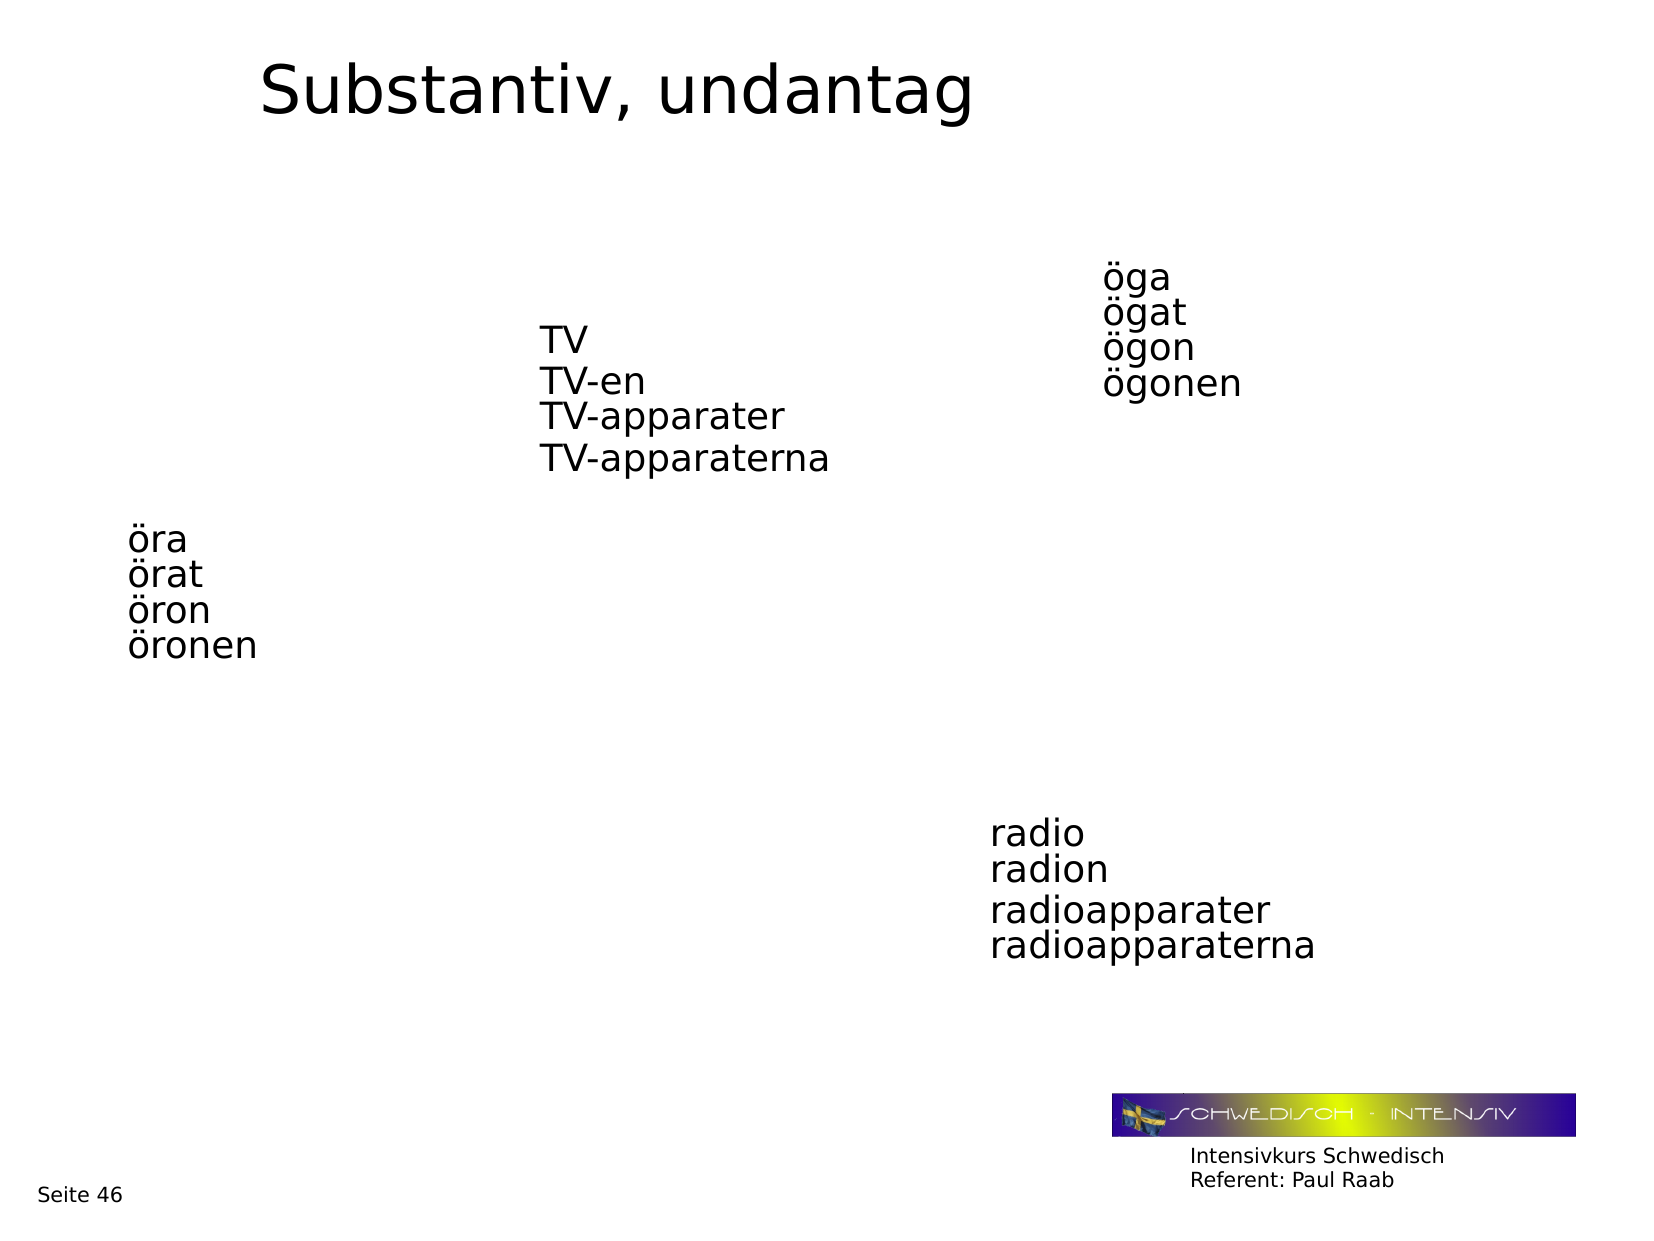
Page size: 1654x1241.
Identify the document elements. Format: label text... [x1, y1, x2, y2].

text_box radioapparaterna [975, 916, 1368, 976]
text_box TV-en [524, 352, 800, 387]
text_box örat [112, 545, 263, 581]
text_box TV-apparater [524, 387, 863, 447]
text_box Substantiv, undantag [244, 44, 1051, 138]
text_box ögon [1087, 318, 1238, 354]
text_box radio [975, 804, 1218, 839]
text_box öra [112, 510, 226, 545]
text_box öronen [112, 616, 301, 676]
text_box TV [524, 311, 800, 352]
text_box ögonen [1087, 354, 1276, 413]
text_box öron [112, 581, 263, 616]
picture [1112, 1093, 1576, 1137]
text_box radioapparater [975, 881, 1331, 916]
text_box ögat [1087, 283, 1238, 318]
text_box TV-apparaterna [525, 429, 863, 488]
text_box radion [975, 839, 1218, 881]
text_box öga [1087, 247, 1201, 283]
